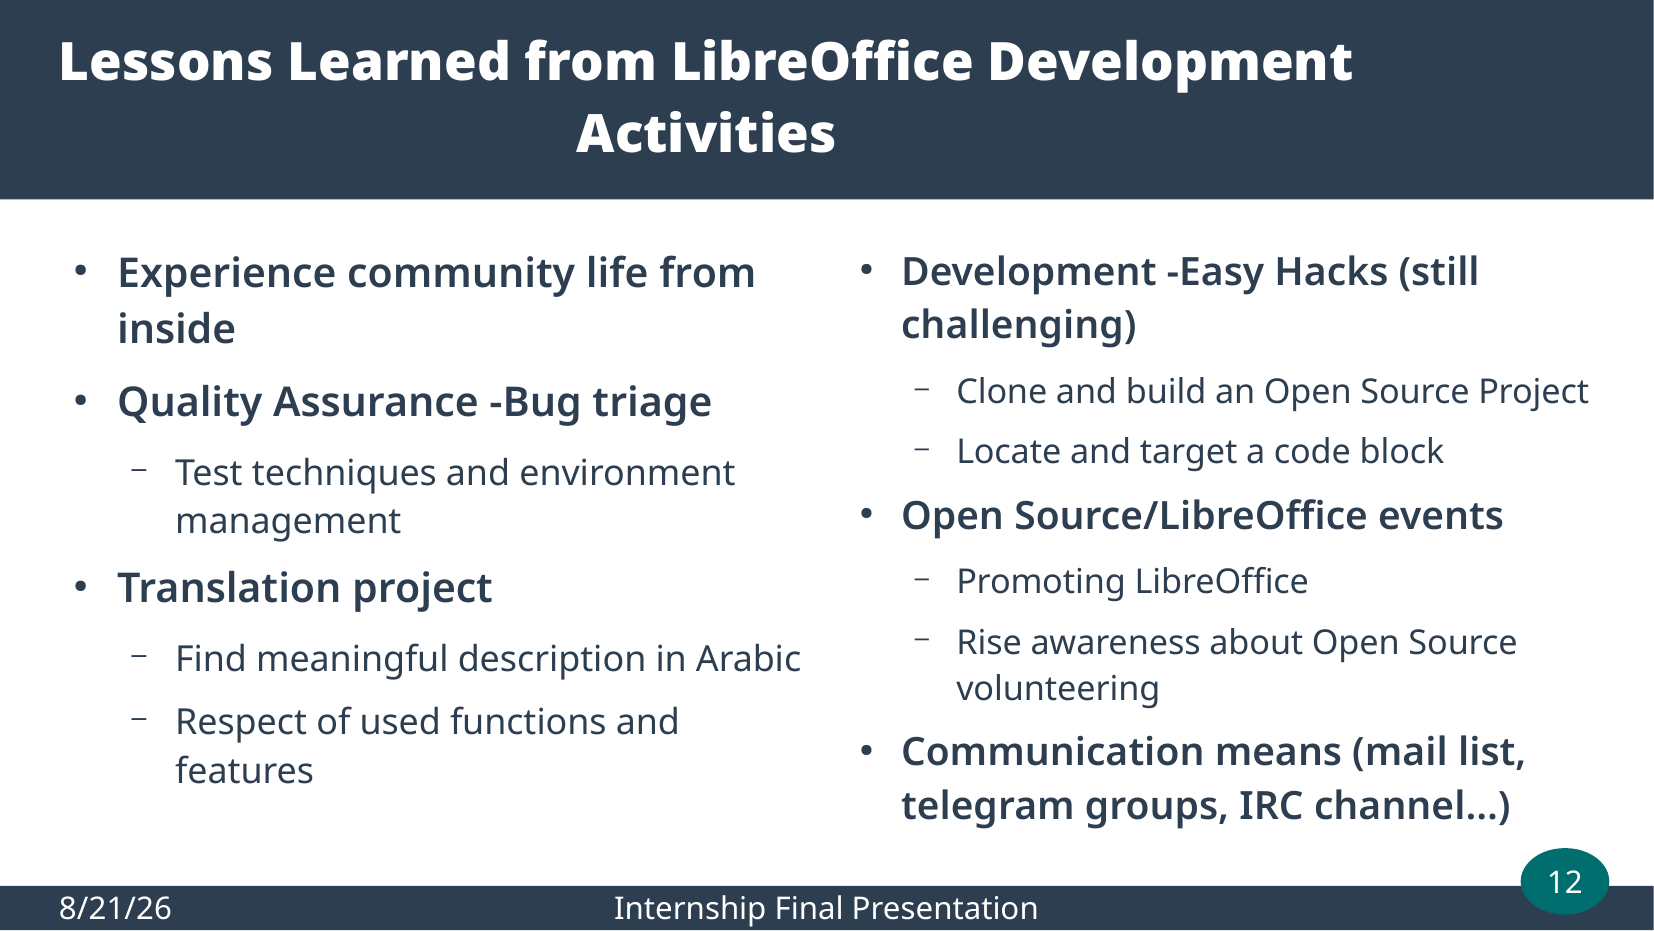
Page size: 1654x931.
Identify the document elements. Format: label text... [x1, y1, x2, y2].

title Lessons Learned from LibreOffice Development Activities [59, 37, 1595, 155]
list Experience community life from inside Quality Assurance -Bug triage Test techniques and environment management Translation project Find meaningful description in Arabic Respect of used functions and features [59, 243, 809, 864]
list Development -Easy Hacks (still challenging) Clone and build an Open Source Project Locate and target a code block Open Source/LibreOffice events Promoting LibreOffice Rise awareness about Open Source volunteering Communication means (mail list, telegram groups, IRC channel…) [845, 243, 1596, 864]
